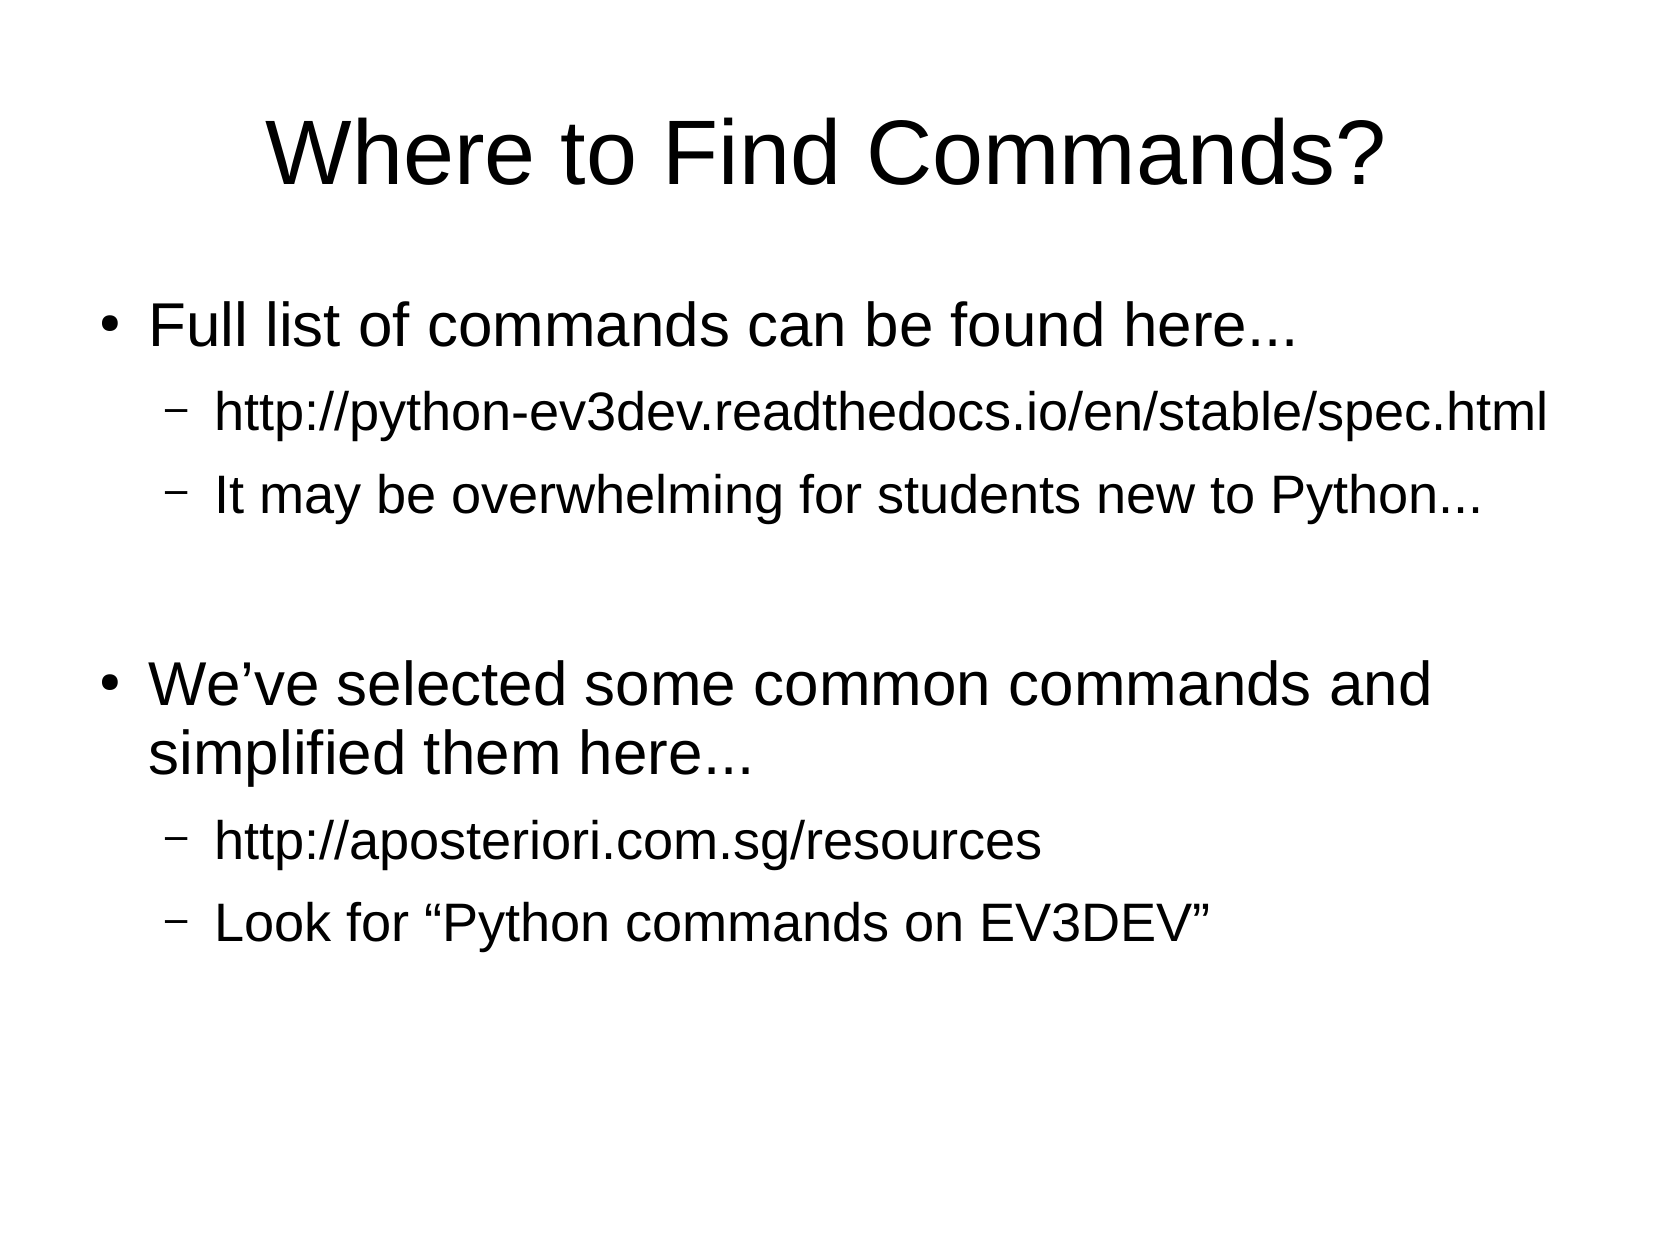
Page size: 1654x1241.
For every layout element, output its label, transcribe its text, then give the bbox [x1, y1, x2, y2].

title Where to Find Commands? [82, 49, 1571, 257]
list Full list of commands can be found here... http://python-ev3dev.readthedocs.io/en/stable/spec.html It may be overwhelming for students new to Python... We’ve selected some common commands and simplified them here... http://aposteriori.com.sg/resources Look for “Python commands on EV3DEV” [82, 290, 1571, 1010]
